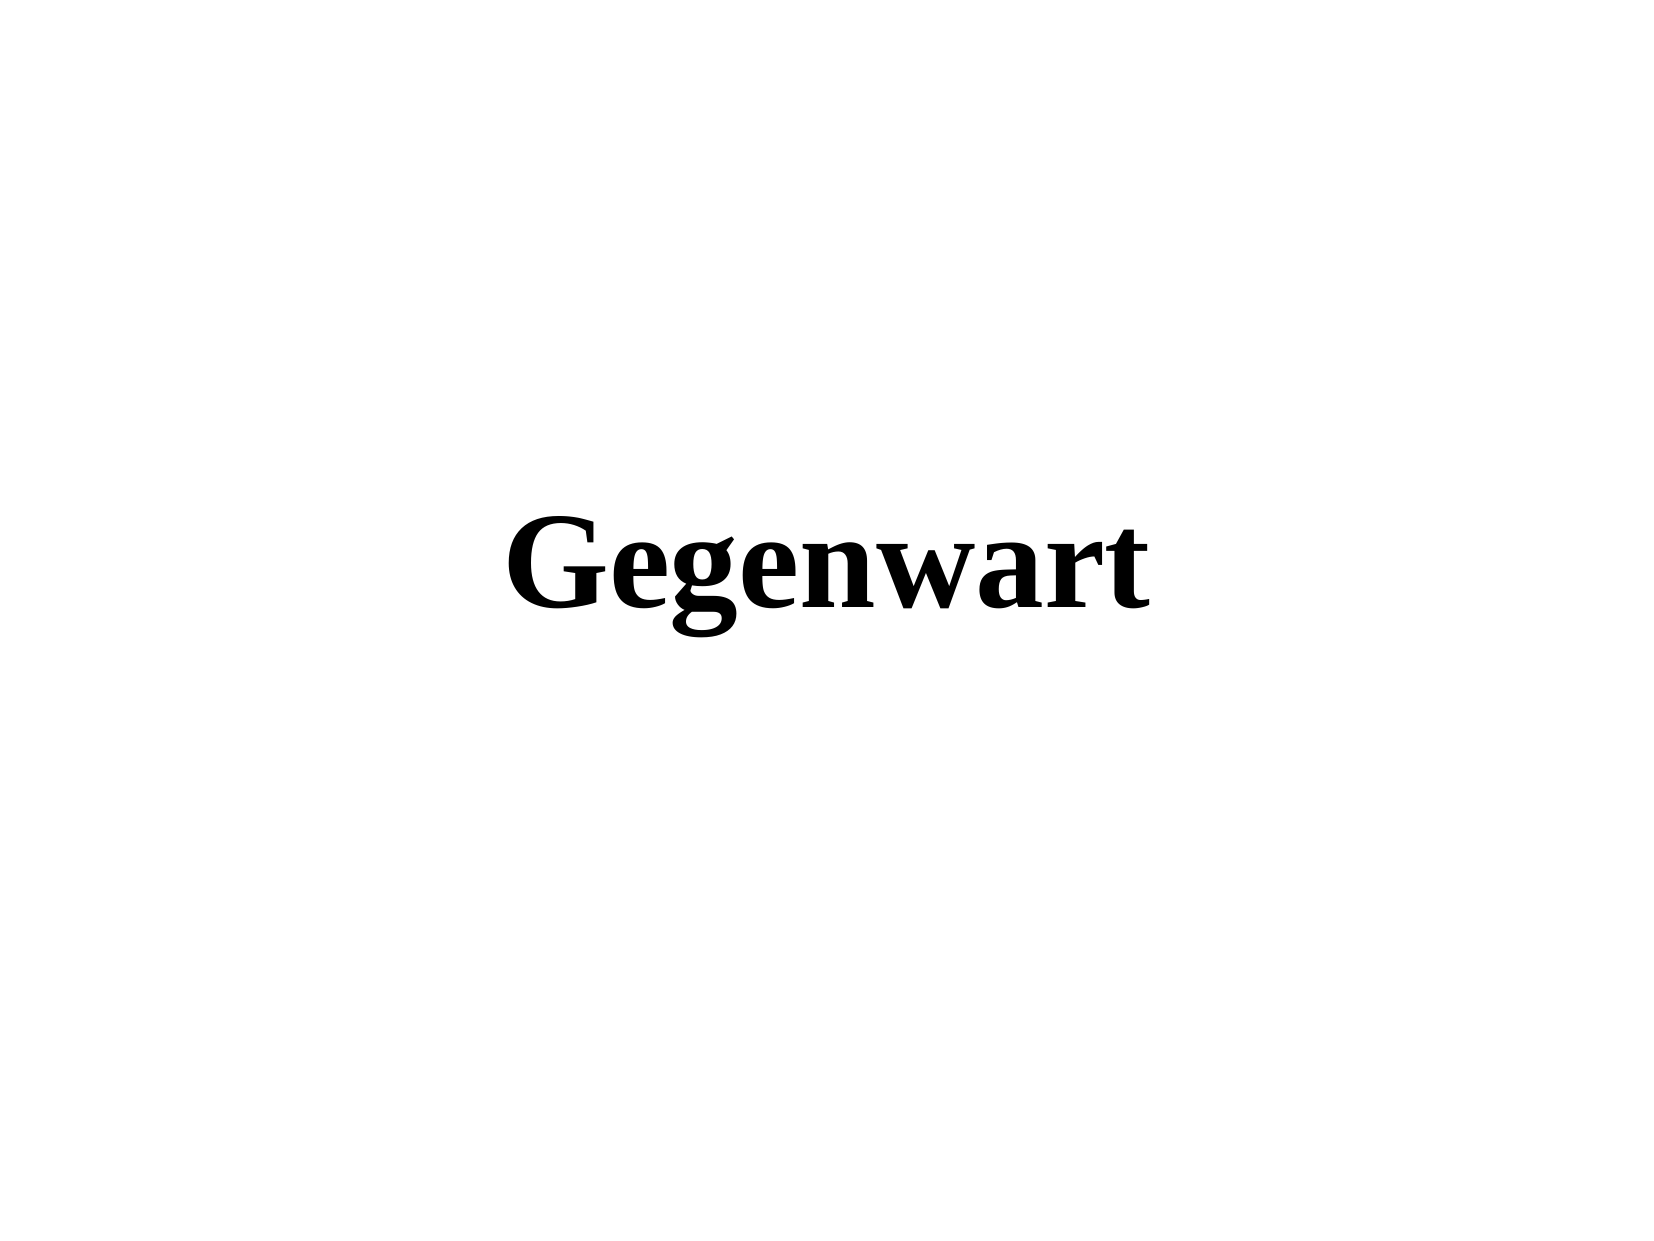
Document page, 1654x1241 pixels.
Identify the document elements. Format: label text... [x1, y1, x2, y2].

text_box Gegenwart [420, 477, 1234, 645]
